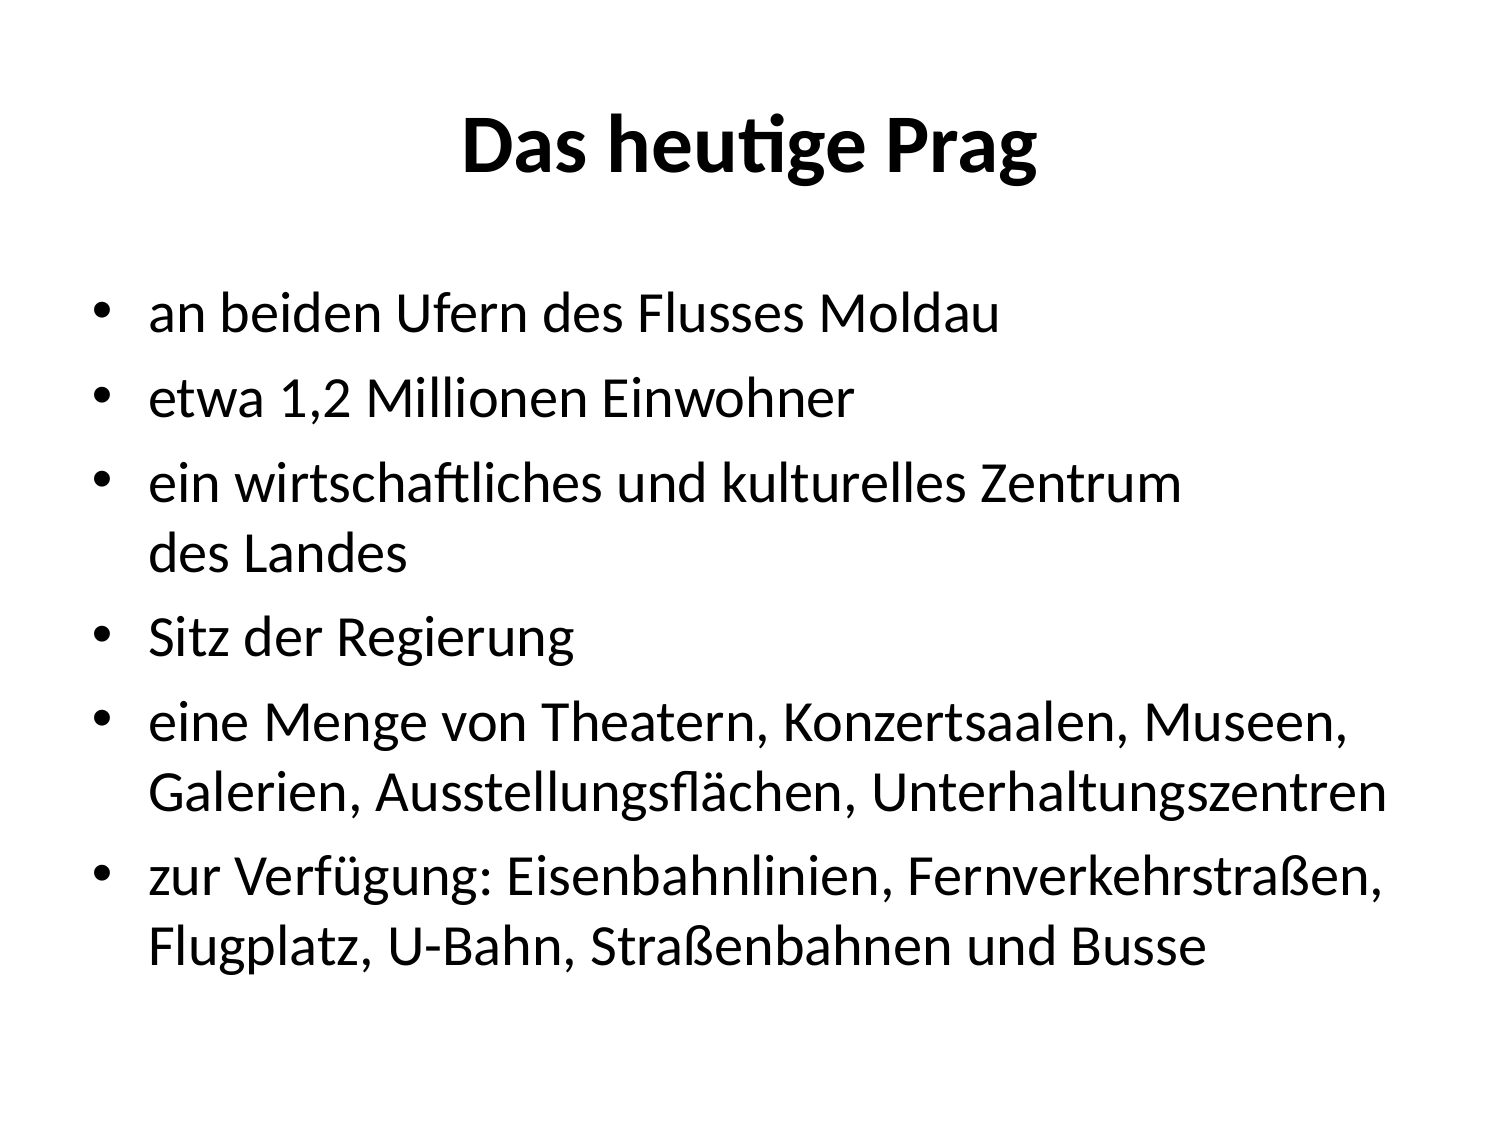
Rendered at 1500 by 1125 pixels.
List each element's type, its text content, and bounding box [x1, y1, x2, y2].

list an beiden Ufern des Flusses Moldau etwa 1,2 Millionen Einwohner ein wirtschaftliches und kulturelles Zentrum des Landes Sitz der Regierung eine Menge von Theatern, Konzertsaalen, Museen, Galerien, Ausstellungsflächen, Unterhaltungszentren zur Verfügung: Eisenbahnlinien, Fernverkehrstraßen, Flugplatz, U-Bahn, Straßenbahnen und Busse [76, 267, 1427, 1010]
title Das heutige Prag [75, 45, 1426, 233]
